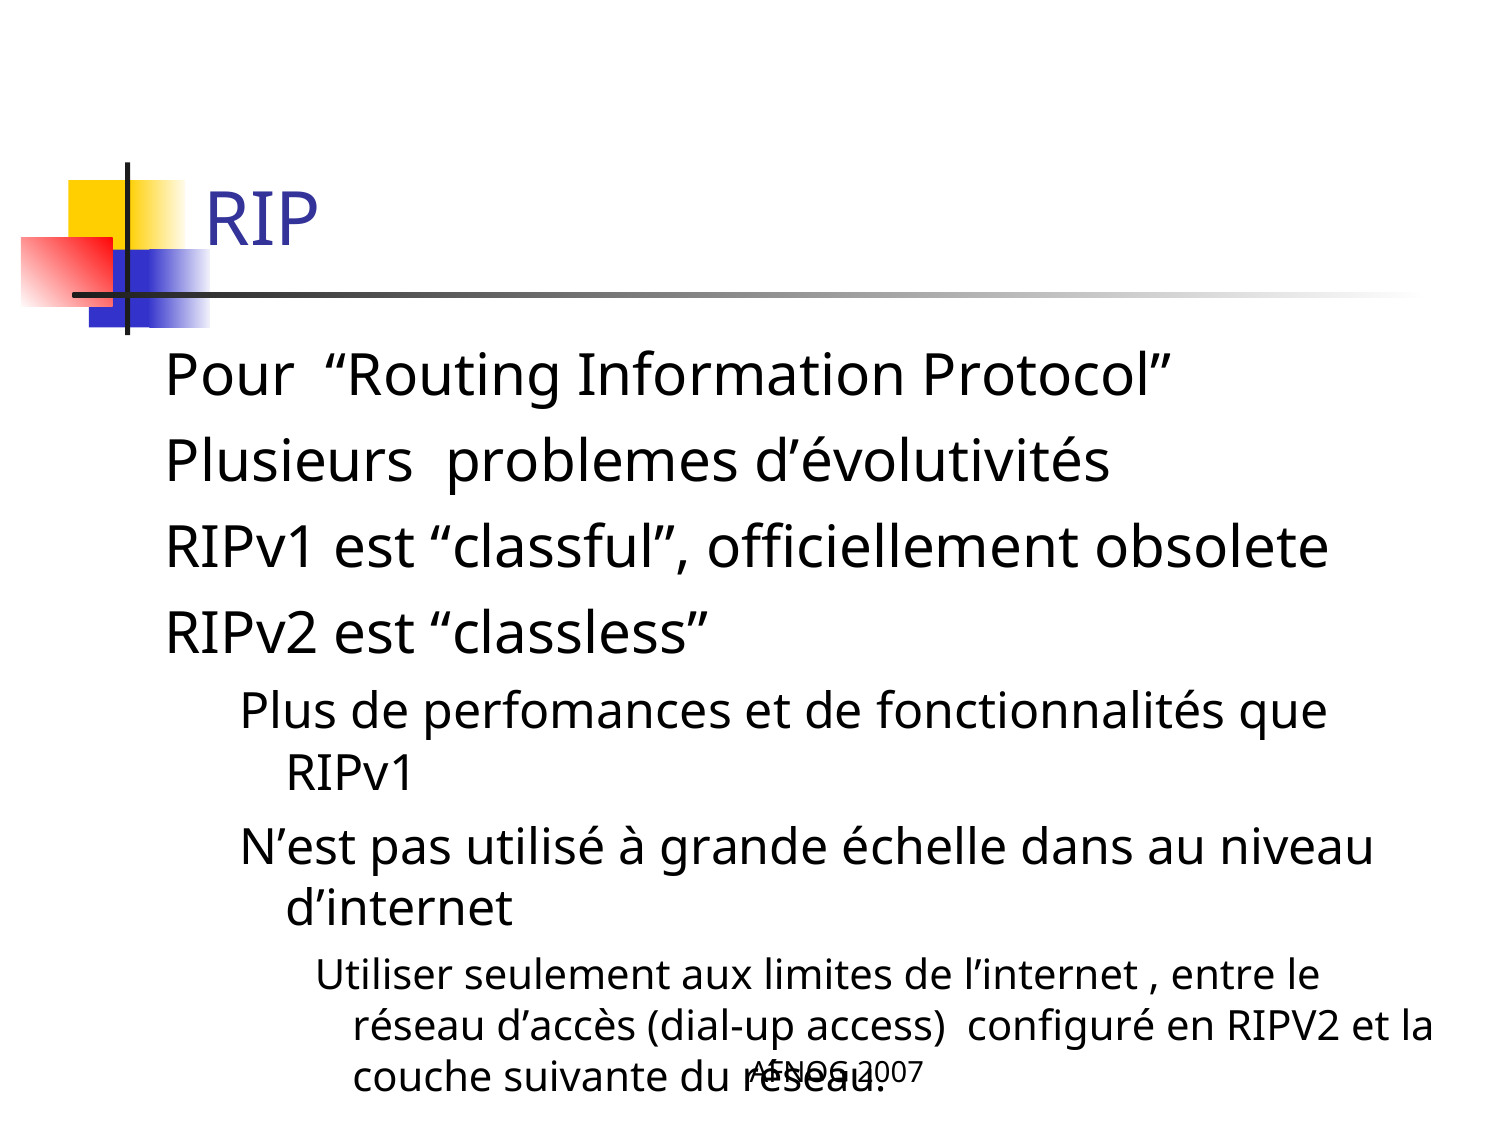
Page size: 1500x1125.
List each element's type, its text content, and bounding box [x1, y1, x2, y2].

title RIP [188, 35, 1468, 276]
list Pour “Routing Information Protocol” Plusieurs problemes d’évolutivités RIPv1 est “classful”, officiellement obsolete RIPv2 est “classless” Plus de perfomances et de fonctionnalités que RIPv1 N’est pas utilisé à grande échelle dans au niveau d’internet Utiliser seulement aux limites de l’internet , entre le réseau d’accès (dial-up access) configuré en RIPV2 et la couche suivante du réseau. [149, 330, 1469, 1029]
